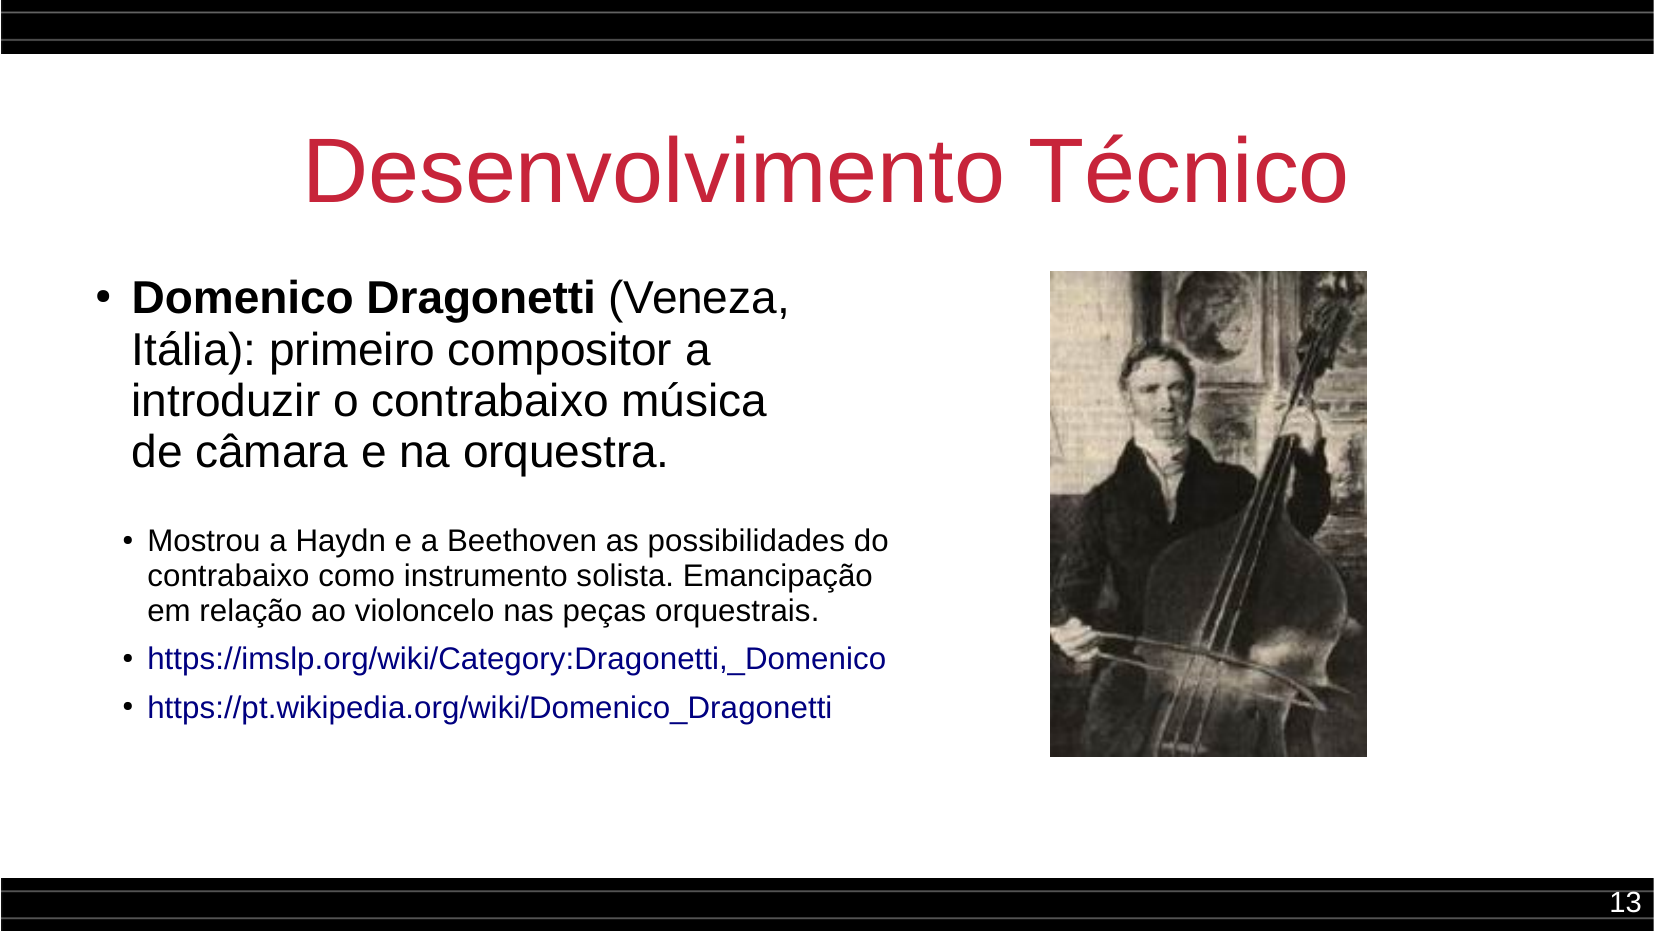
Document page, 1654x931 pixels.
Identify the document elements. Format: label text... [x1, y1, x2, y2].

picture [1, 878, 1654, 931]
picture [1, 0, 1654, 54]
title Desenvolvimento Técnico [82, 92, 1571, 249]
list Mostrou a Haydn e a Beethoven as possibilidades do contrabaixo como instrumento solista. Emancipação em relação ao violoncelo nas peças orquestrais. https://imslp.org/wiki/Category:Dragonetti,_Domenico https://pt.wikipedia.org/wiki/Domenico_Dragonetti [113, 523, 916, 756]
list Domenico Dragonetti (Veneza, Itália): primeiro compositor a introduzir o contrabaixo música de câmara e na orquestra. [82, 271, 809, 504]
picture [1050, 271, 1367, 757]
